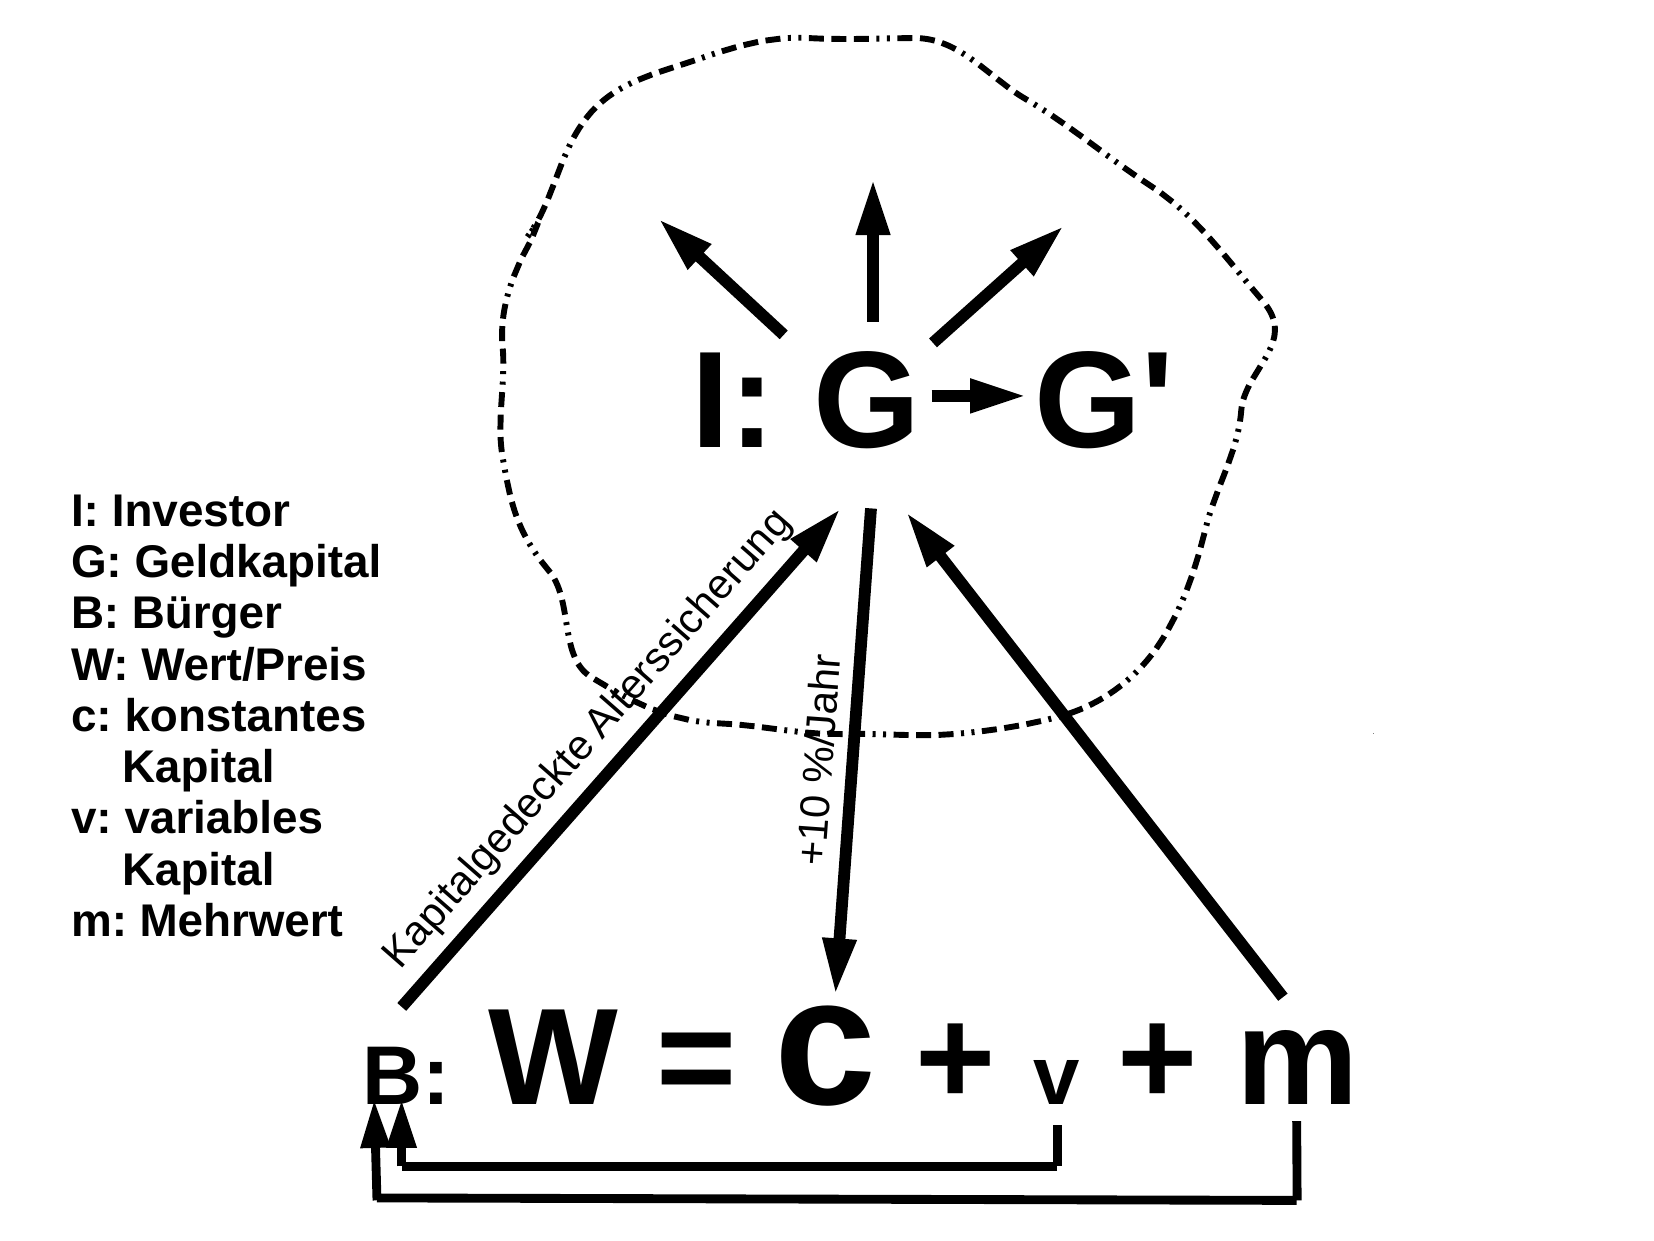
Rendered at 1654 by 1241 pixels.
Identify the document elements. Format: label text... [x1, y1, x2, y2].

text_box I: G G' B: W = c + v + m [301, 315, 1374, 1151]
text_box I: Investor G: Geldkapital B: Bürger W: Wert/Preis c: konstantes Kapital v: variables Kapital m: Mehrwert [56, 477, 397, 954]
text_box I: G G' B: W = c + v + m [655, 545, 798, 707]
text_box Kapitalgedeckte Alterssicherung [359, 478, 818, 993]
text_box +10 %/Jahr [778, 636, 858, 883]
